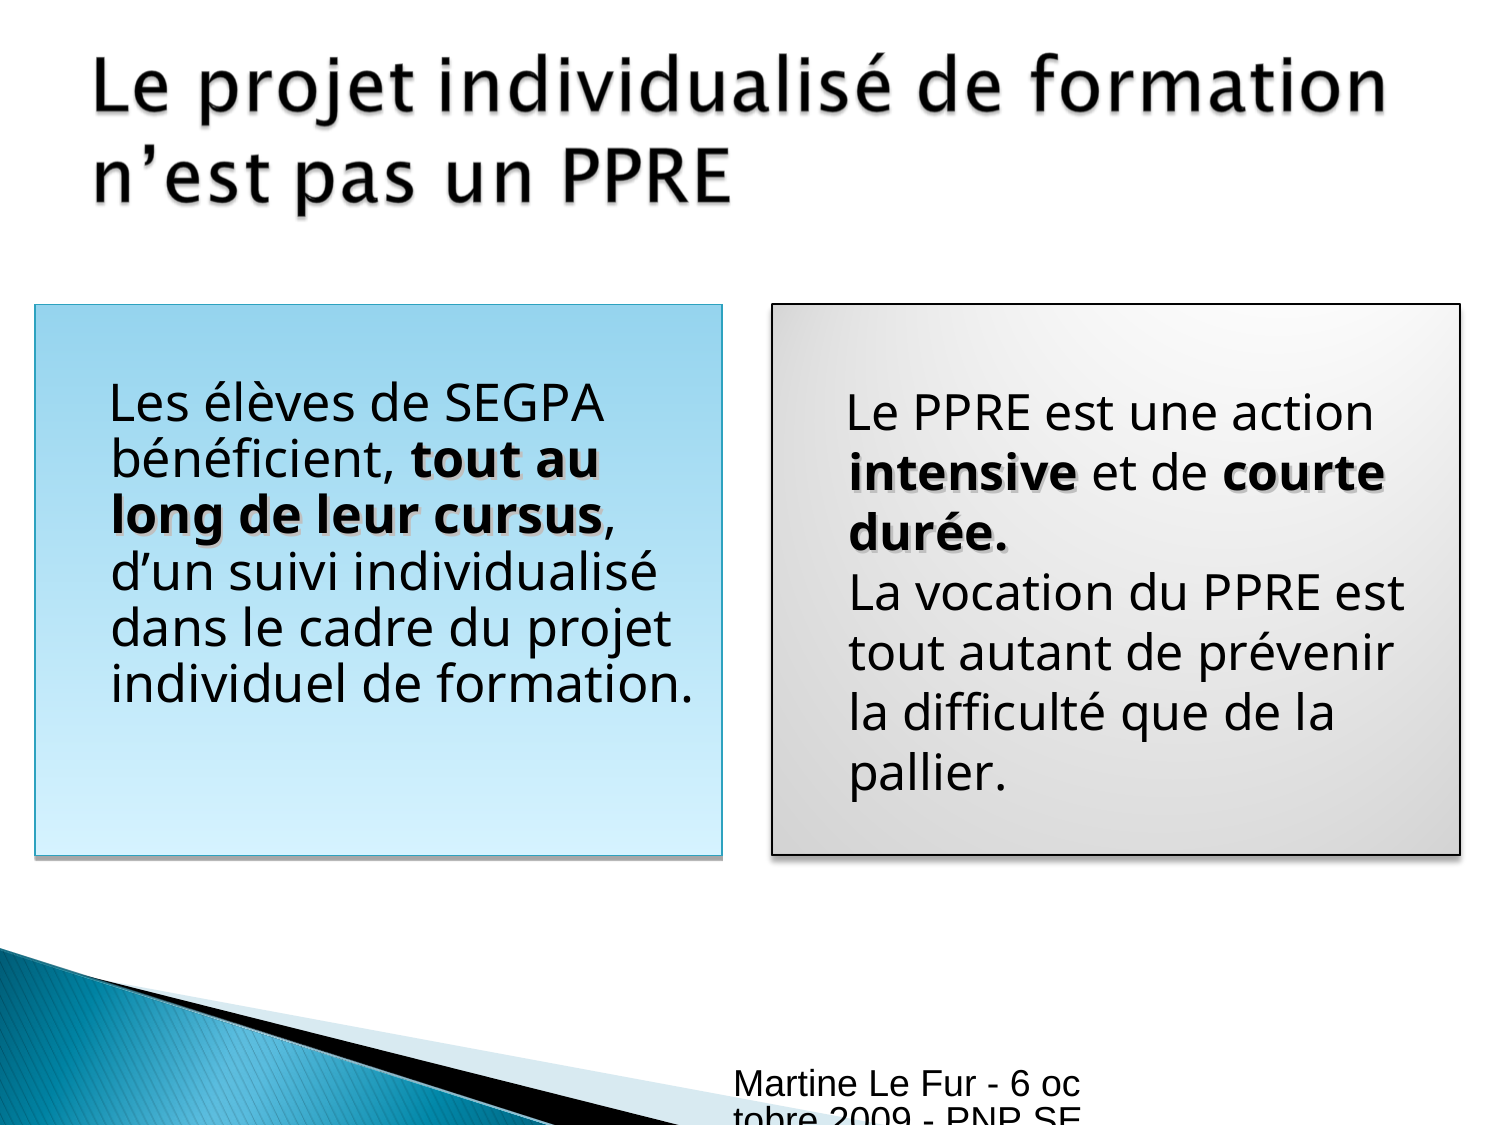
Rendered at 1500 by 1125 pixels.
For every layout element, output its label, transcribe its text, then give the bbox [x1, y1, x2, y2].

picture [0, 946, 559, 1125]
picture [761, 299, 1474, 872]
list Les élèves de SEGPA bénéficient, tout au long de leur cursus, d’un suivi individualisé dans le cadre du projet individuel de formation. [35, 304, 722, 856]
text_box Le PPRE est une action intensive et de courte durée. La vocation du PPRE est tout autant de prévenir la difficulté que de la pallier. [773, 304, 1461, 856]
text_box [38, 22, 1486, 239]
